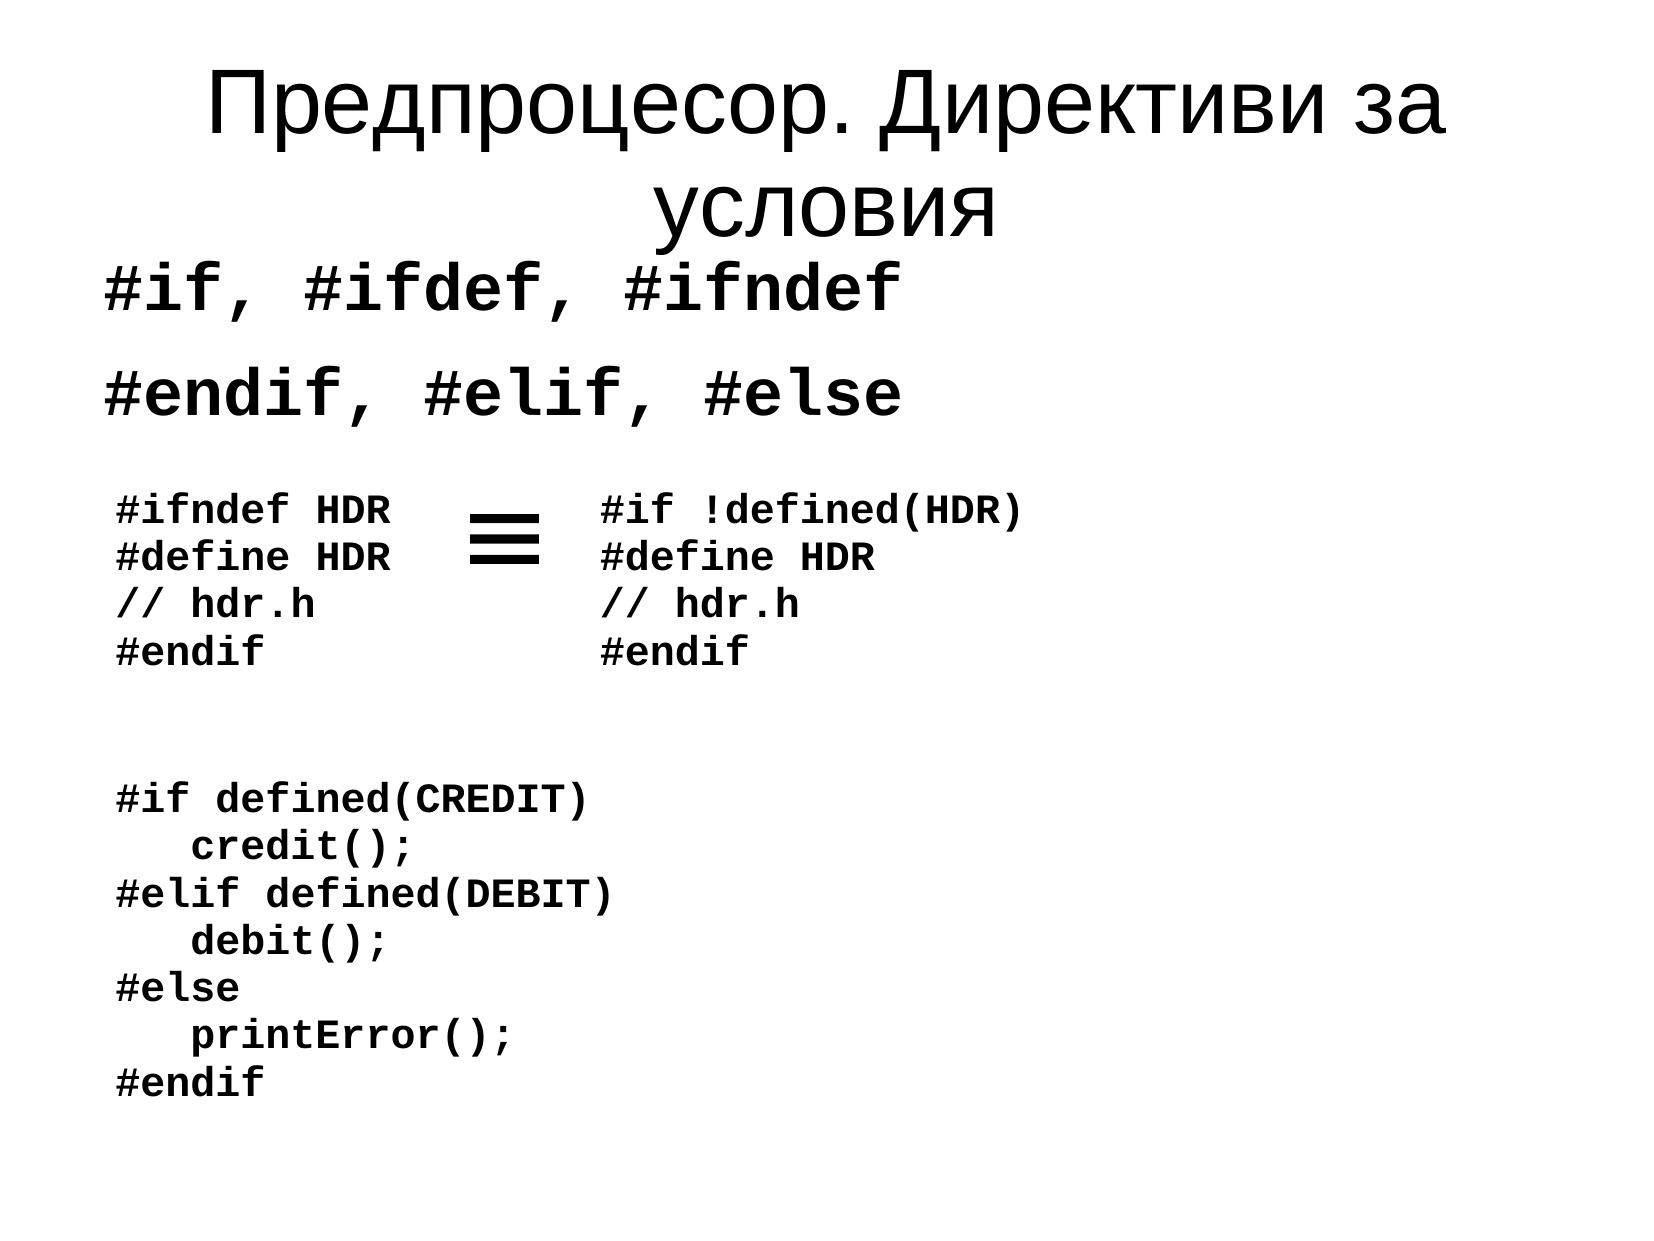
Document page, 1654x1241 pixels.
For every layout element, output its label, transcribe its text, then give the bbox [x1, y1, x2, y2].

text_box #if !defined(HDR) #define HDR // hdr.h #endif [724, 481, 1139, 735]
text_box #if defined(CREDIT) credit(); #elif defined(DEBIT) debit(); #else printError(); #endif [100, 770, 724, 1120]
list #if, #ifdef, #ifndef #endif, #elif, #else [85, 254, 1654, 1112]
text_box  [445, 485, 594, 688]
title Предпроцесор. Директиви за условия [82, 49, 1571, 257]
text_box #ifndef HDR #define HDR // hdr.h #endif [100, 481, 724, 735]
